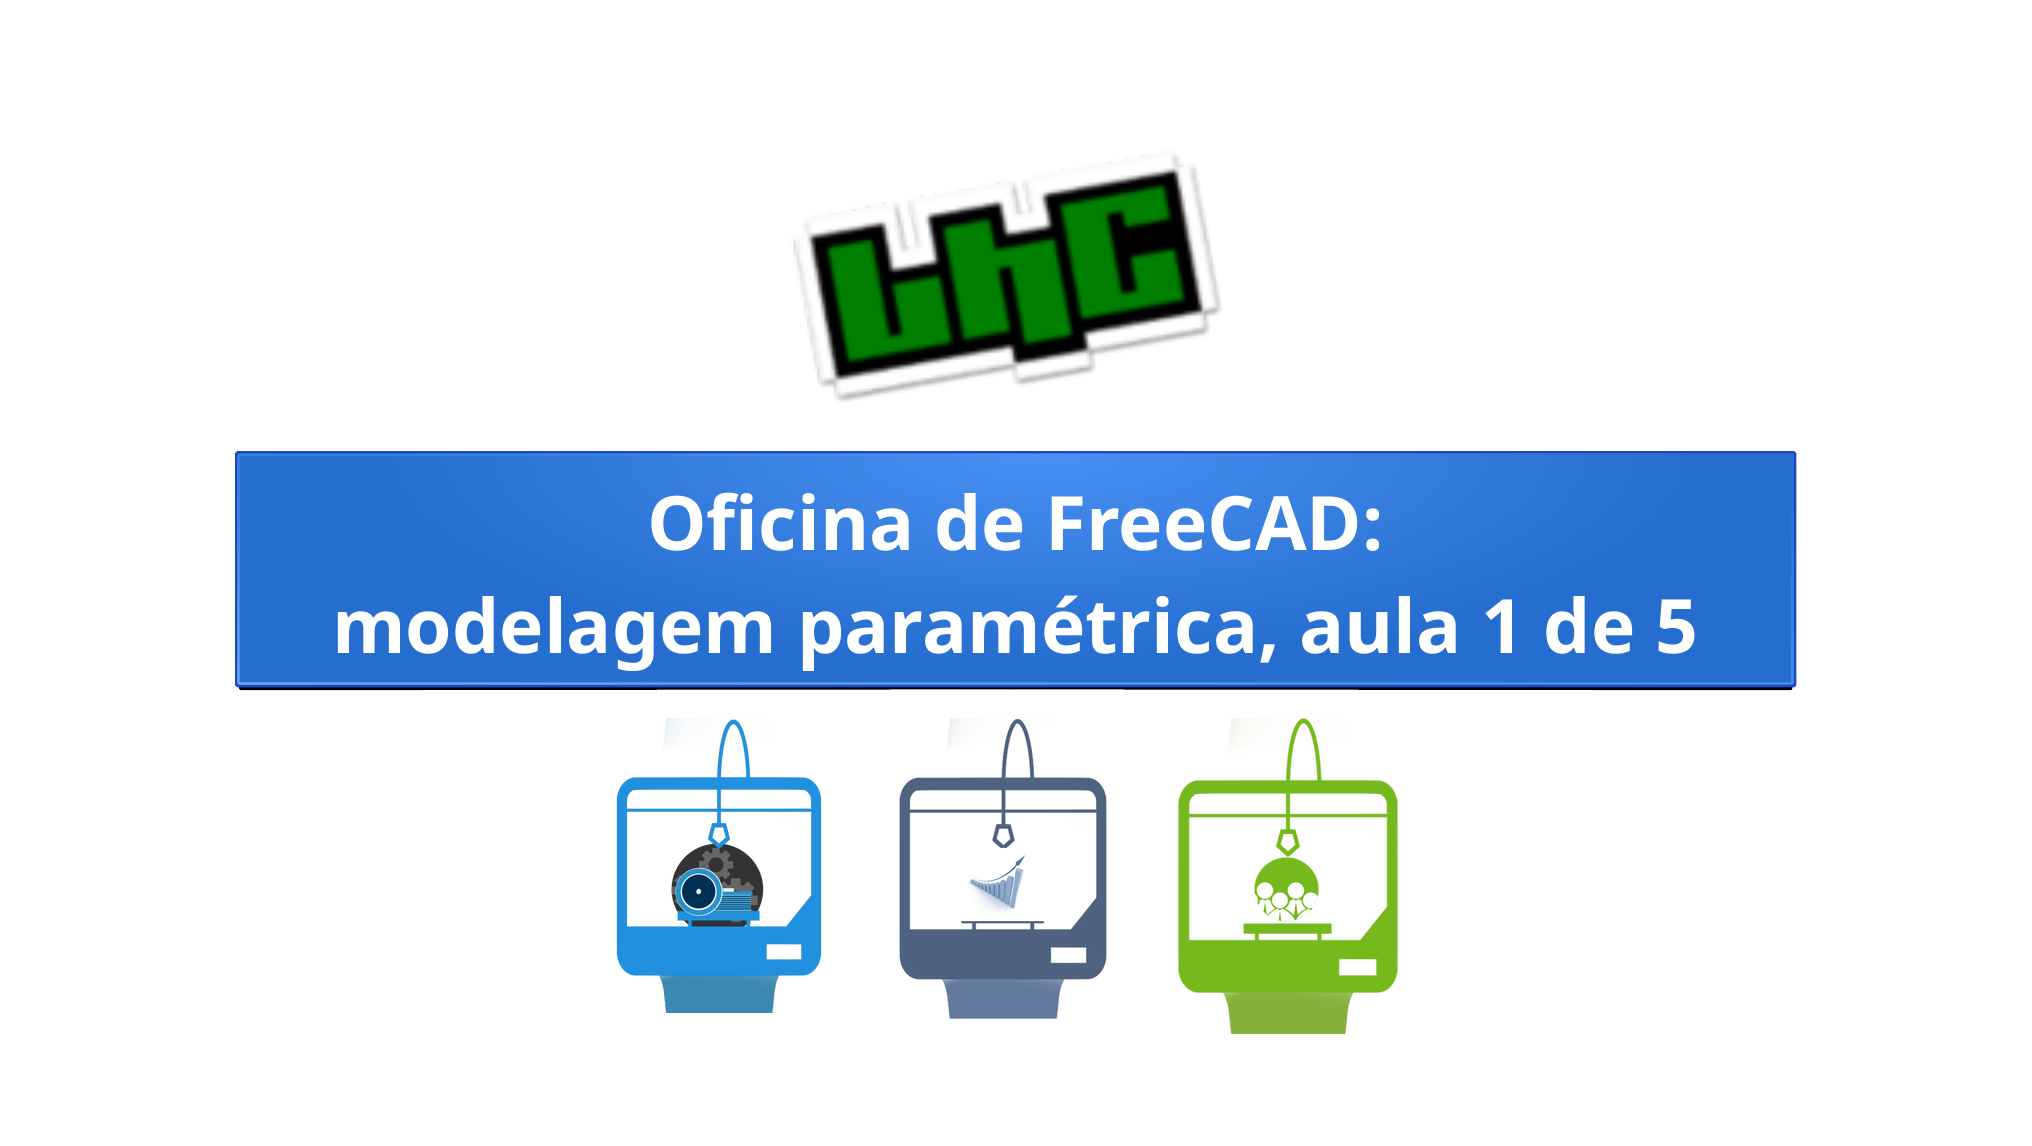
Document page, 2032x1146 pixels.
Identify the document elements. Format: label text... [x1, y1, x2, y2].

picture [779, 147, 1250, 414]
picture [602, 699, 1430, 1040]
title Oficina de FreeCAD: modelagem paramétrica, aula 1 de 5 [106, 399, 1926, 747]
